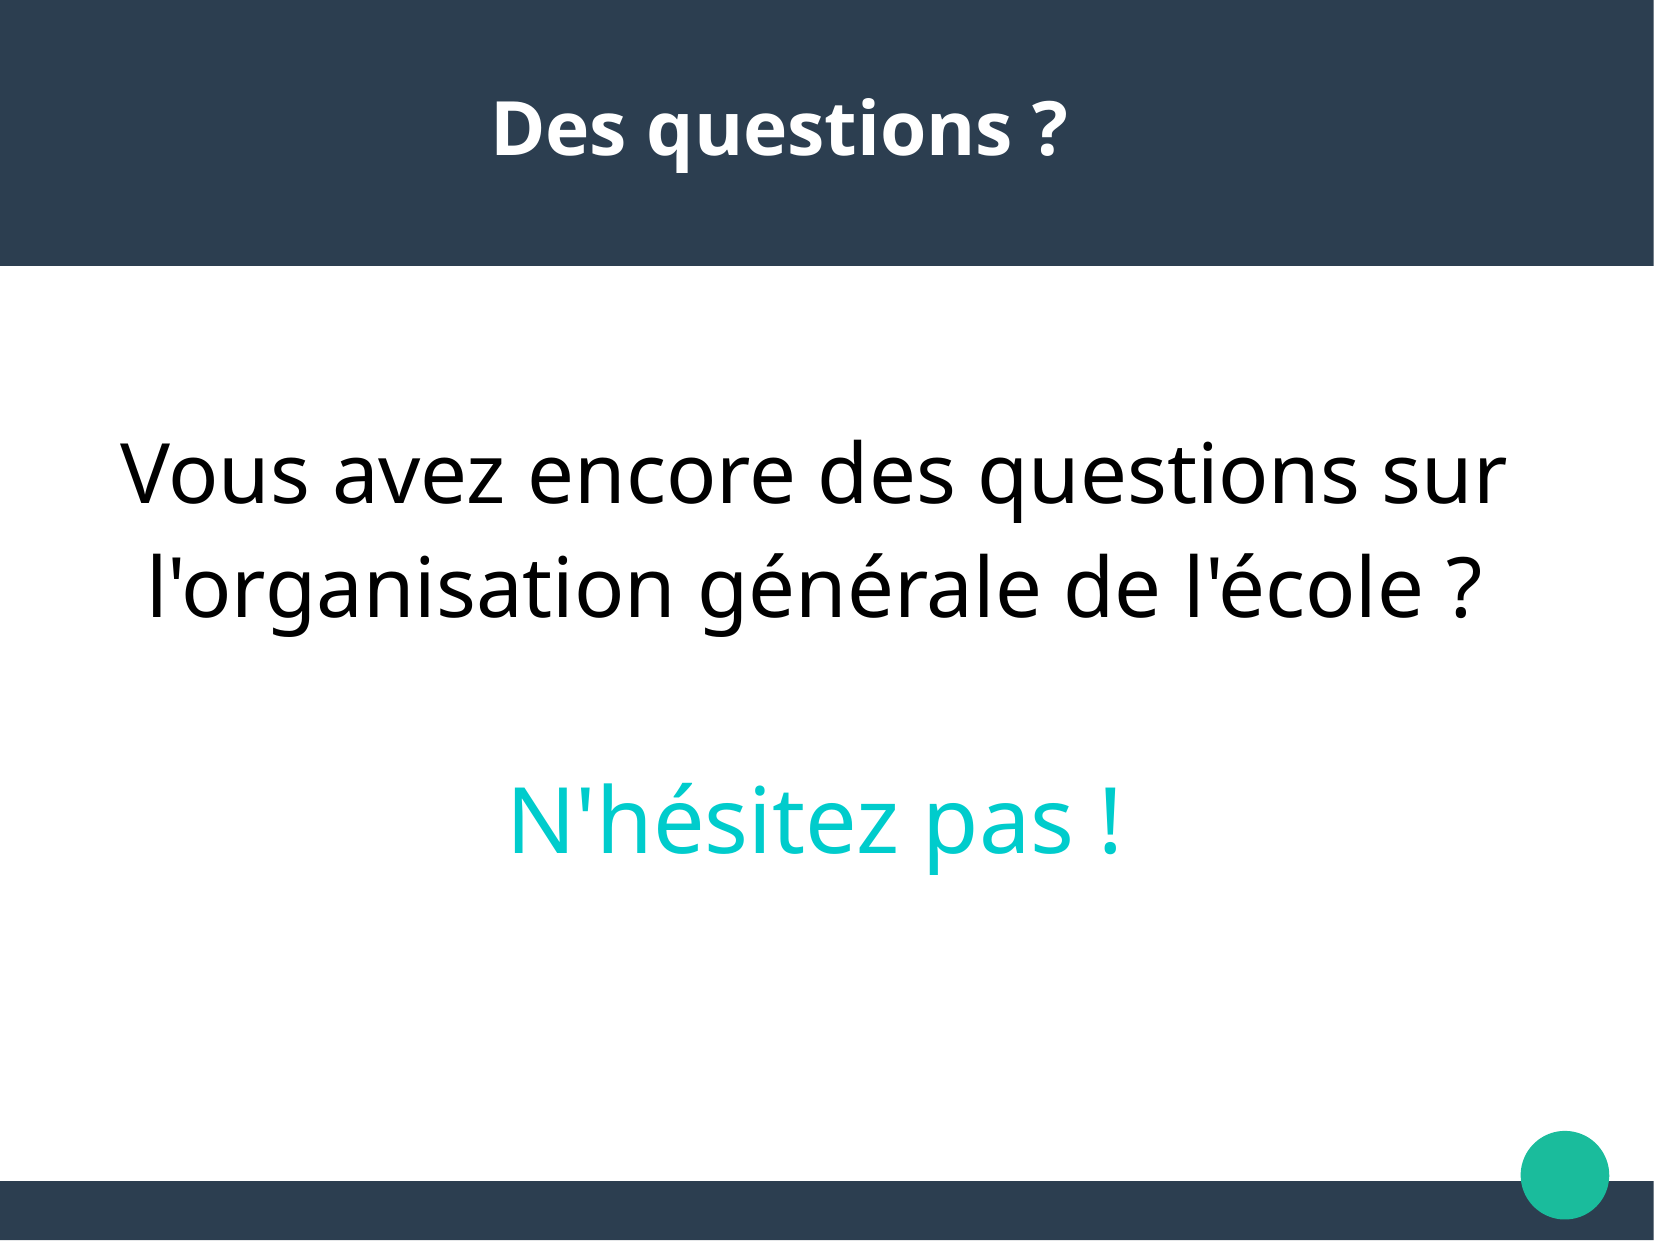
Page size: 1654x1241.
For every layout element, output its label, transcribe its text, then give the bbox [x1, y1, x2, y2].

title Des questions ? [383, 0, 1176, 252]
text_box Vous avez encore des questions sur l'organisation générale de l'école ? N'hésitez pas ! [105, 293, 1454, 1100]
